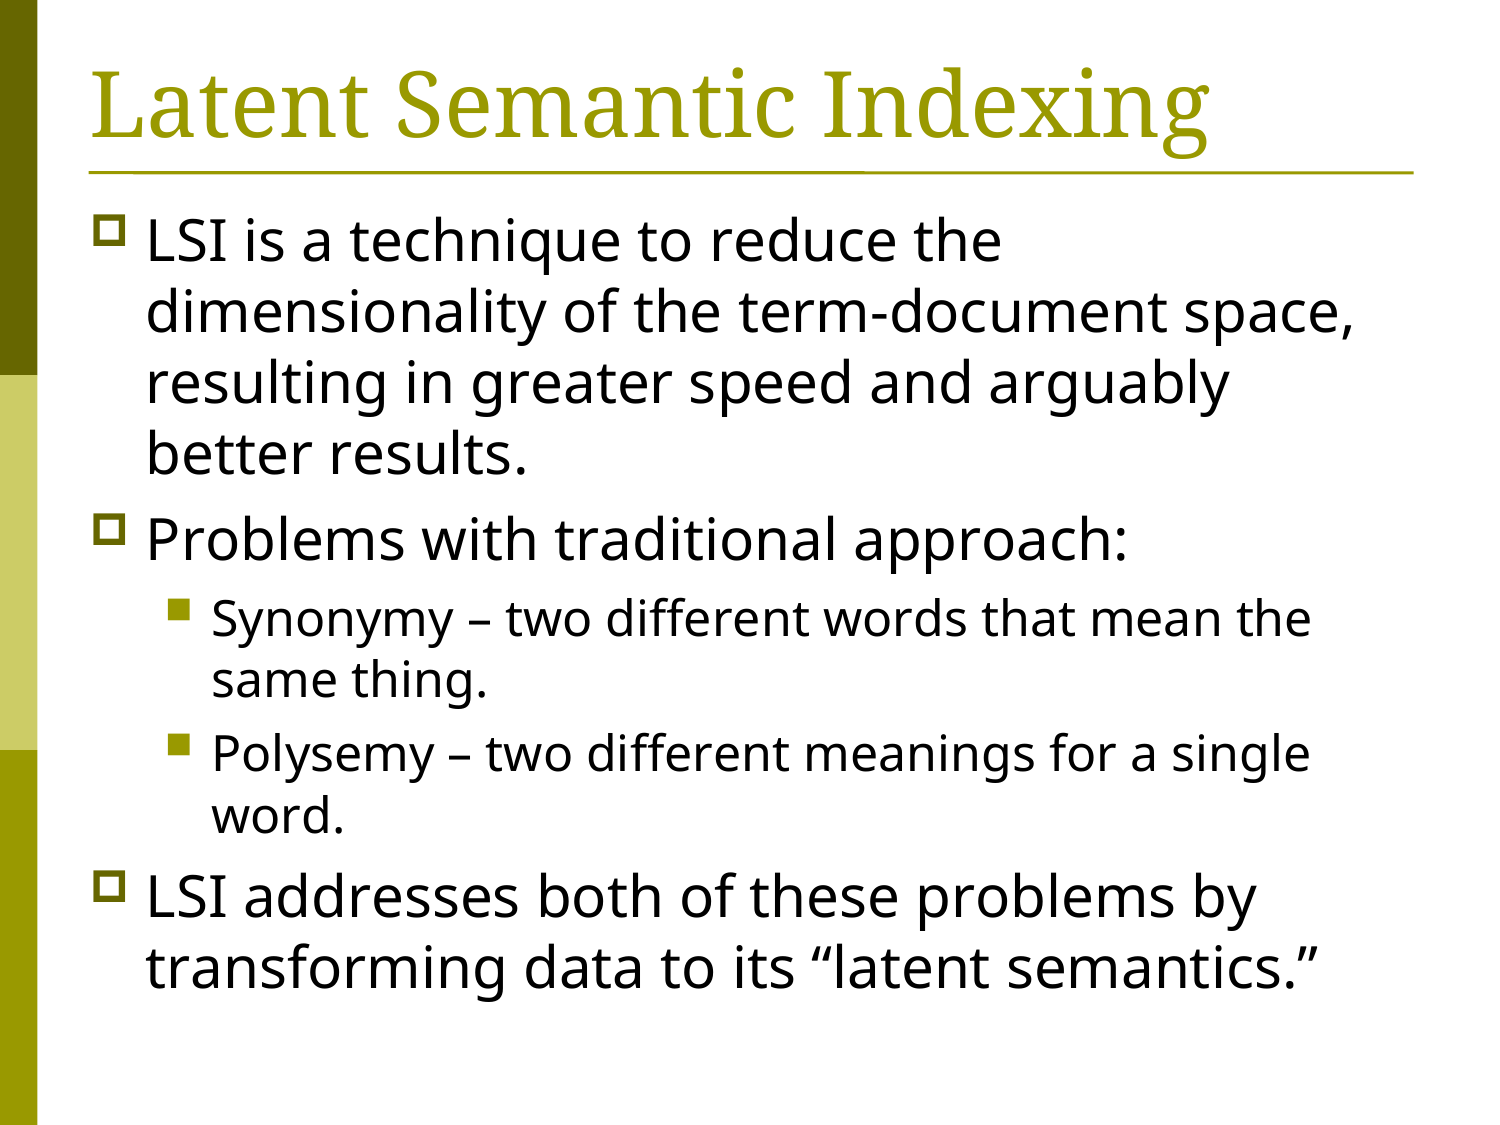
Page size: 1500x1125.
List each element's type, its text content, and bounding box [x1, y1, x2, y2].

list LSI is a technique to reduce the dimensionality of the term-document space, resulting in greater speed and arguably better results. Problems with traditional approach: Synonymy – two different words that mean the same thing. Polysemy – two different meanings for a single word. LSI addresses both of these problems by transforming data to its “latent semantics.” [75, 196, 1426, 1006]
title Latent Semantic Indexing [75, 45, 1426, 173]
